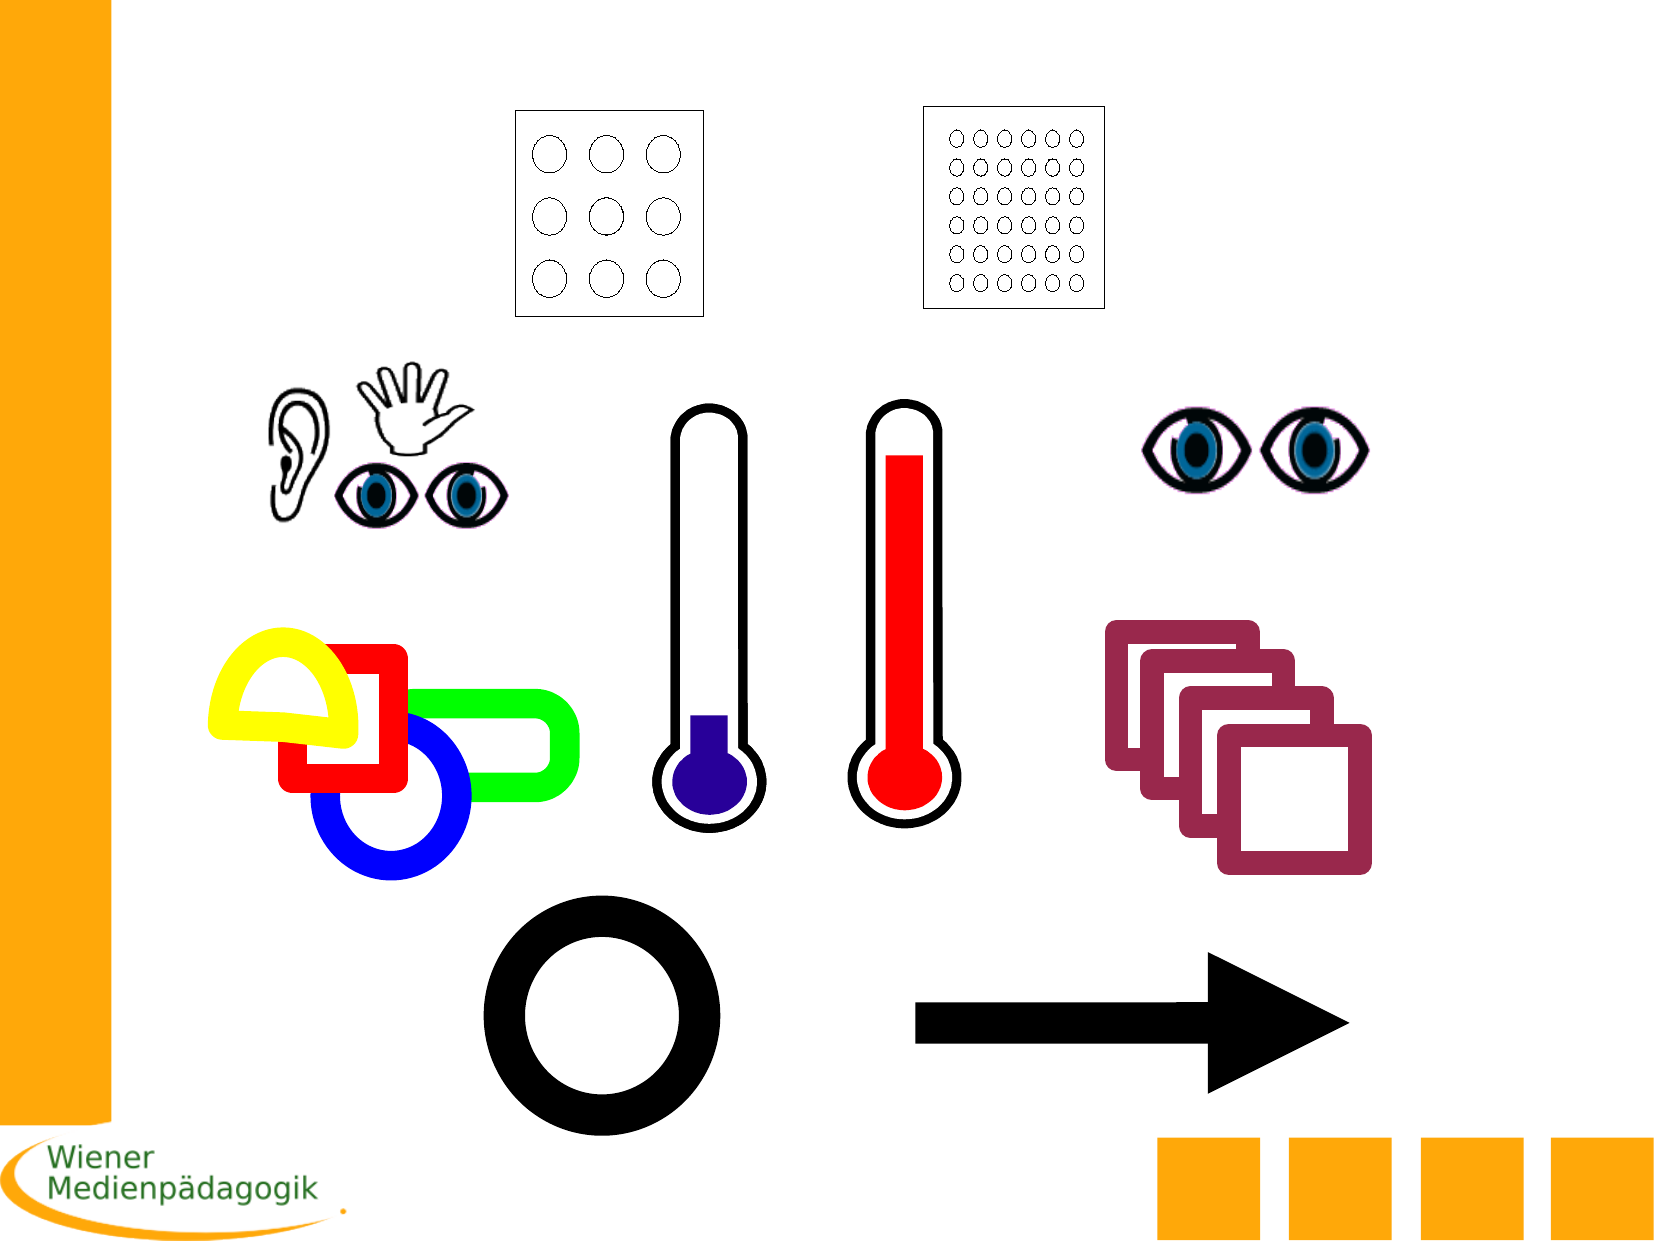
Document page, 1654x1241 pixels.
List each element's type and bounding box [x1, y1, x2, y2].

text_box [1116, 631, 1361, 864]
text_box [847, 399, 962, 829]
picture [0, 1114, 398, 1241]
text_box [652, 403, 767, 833]
text_box [504, 916, 700, 1116]
picture [1140, 393, 1373, 517]
text_box [222, 642, 565, 866]
picture [242, 360, 511, 546]
